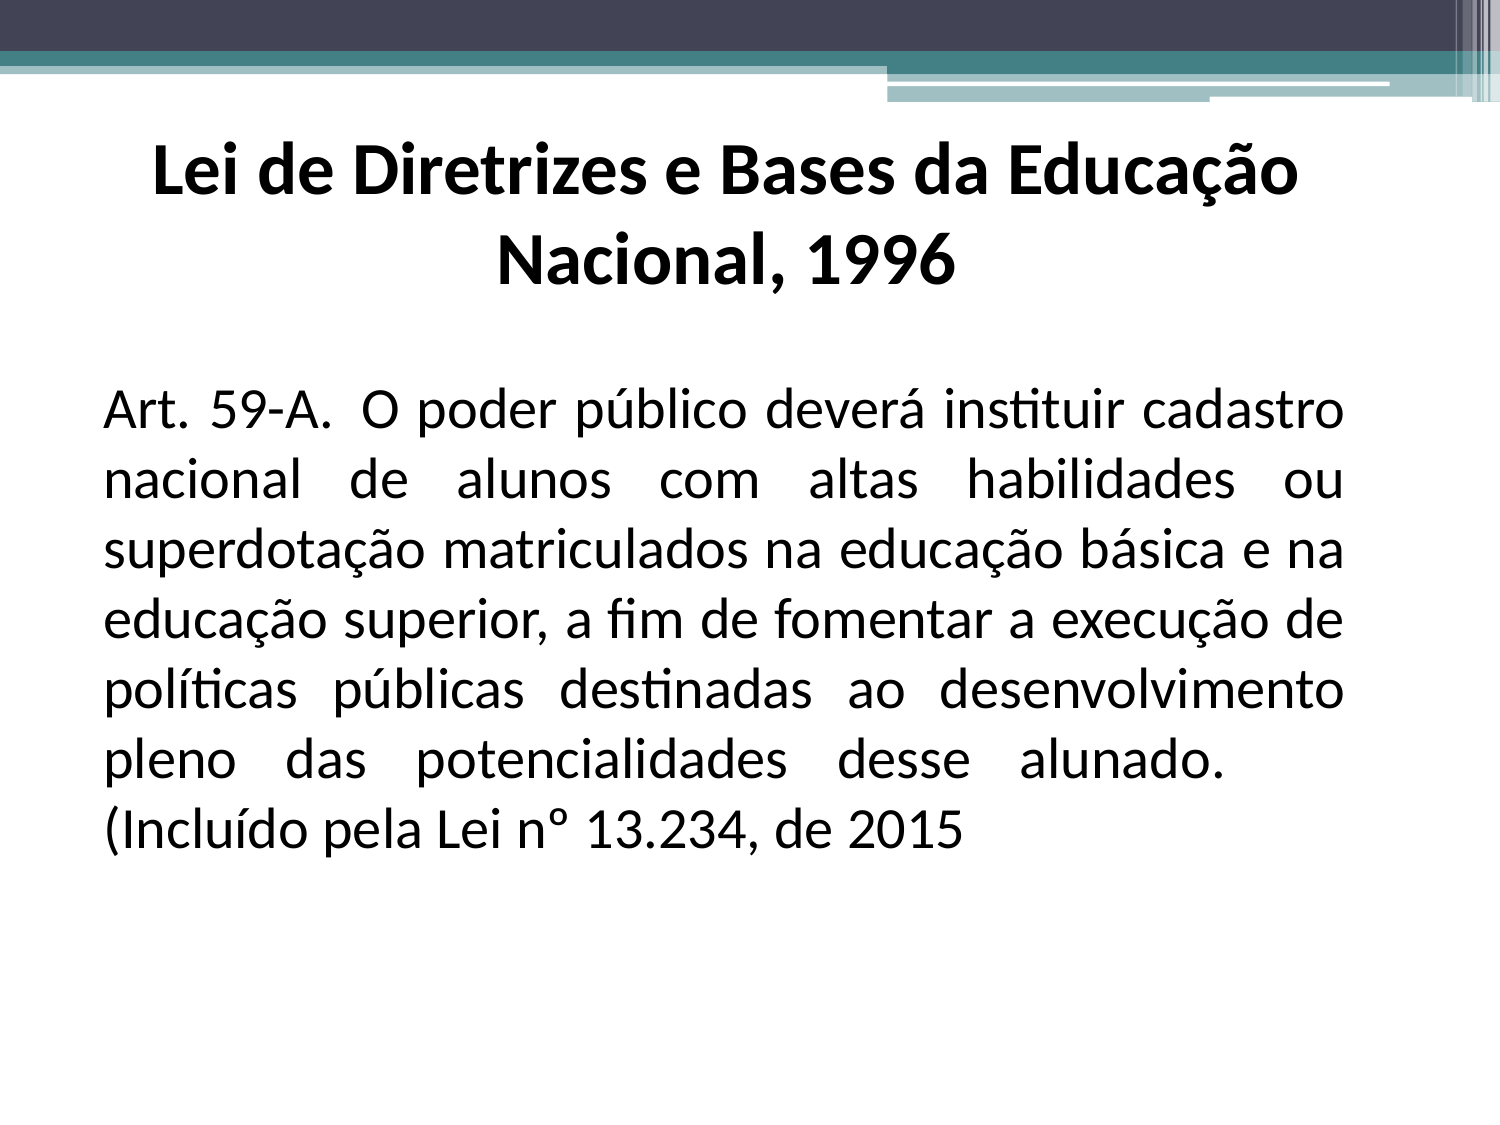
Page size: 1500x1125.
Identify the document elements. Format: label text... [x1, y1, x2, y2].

text_box Lei de Diretrizes e Bases da Educação Nacional, 1996 [118, 112, 1335, 307]
text_box Art. 59-A. O poder público deverá instituir cadastro nacional de alunos com altas habilidades ou superdotação matriculados na educação básica e na educação superior, a fim de fomentar a execução de políticas públicas destinadas ao desenvolvimento pleno das potencialidades desse alunado. (Incluído pela Lei nº 13.234, de 2015 [89, 303, 1400, 868]
